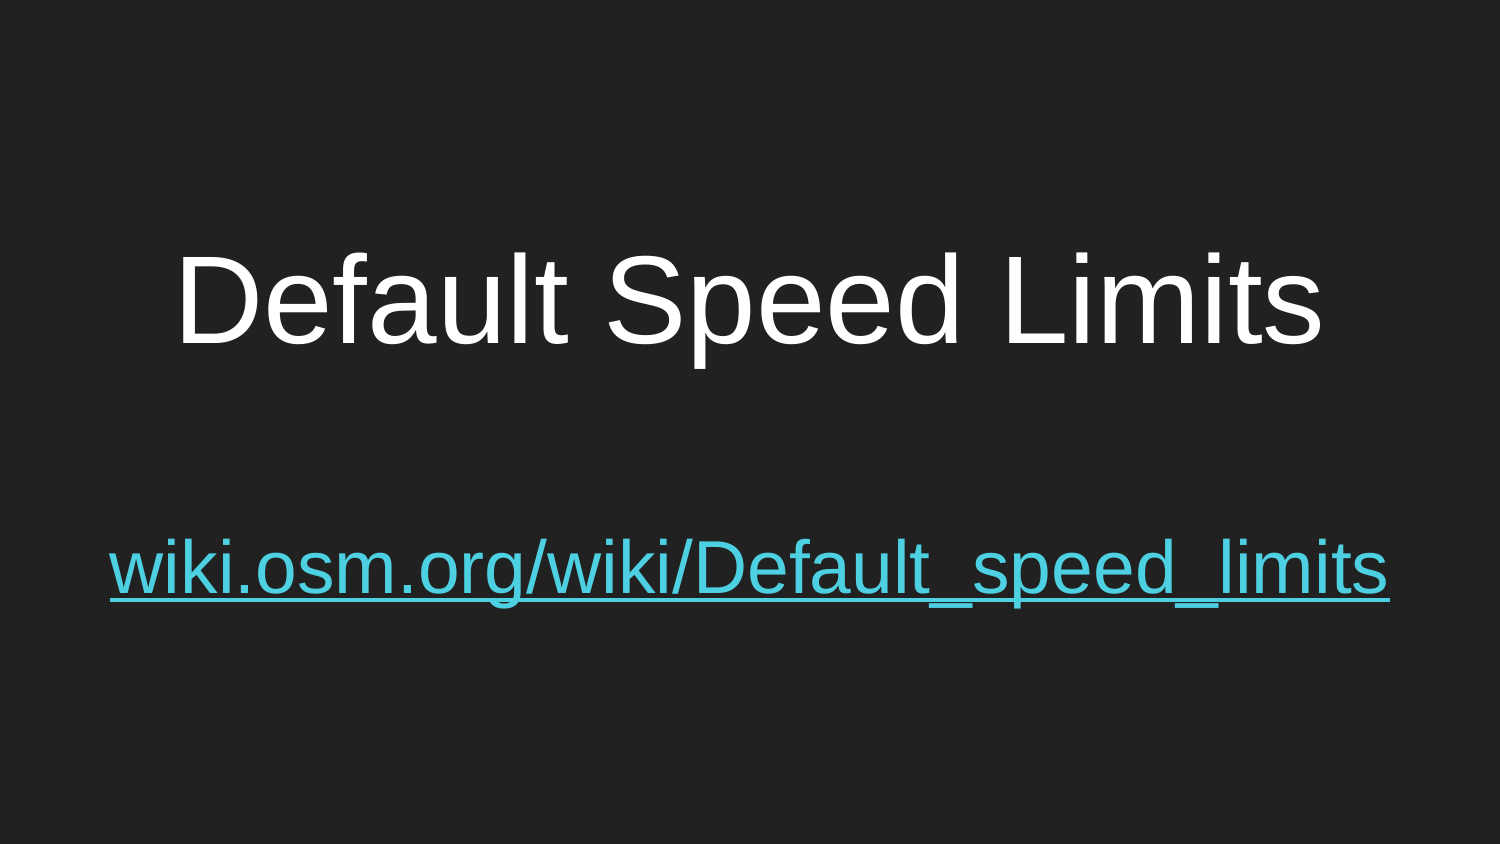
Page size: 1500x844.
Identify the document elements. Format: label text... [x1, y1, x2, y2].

title Default Speed Limits wiki.osm.org/wiki/Default_speed_limits [51, 72, 1449, 755]
